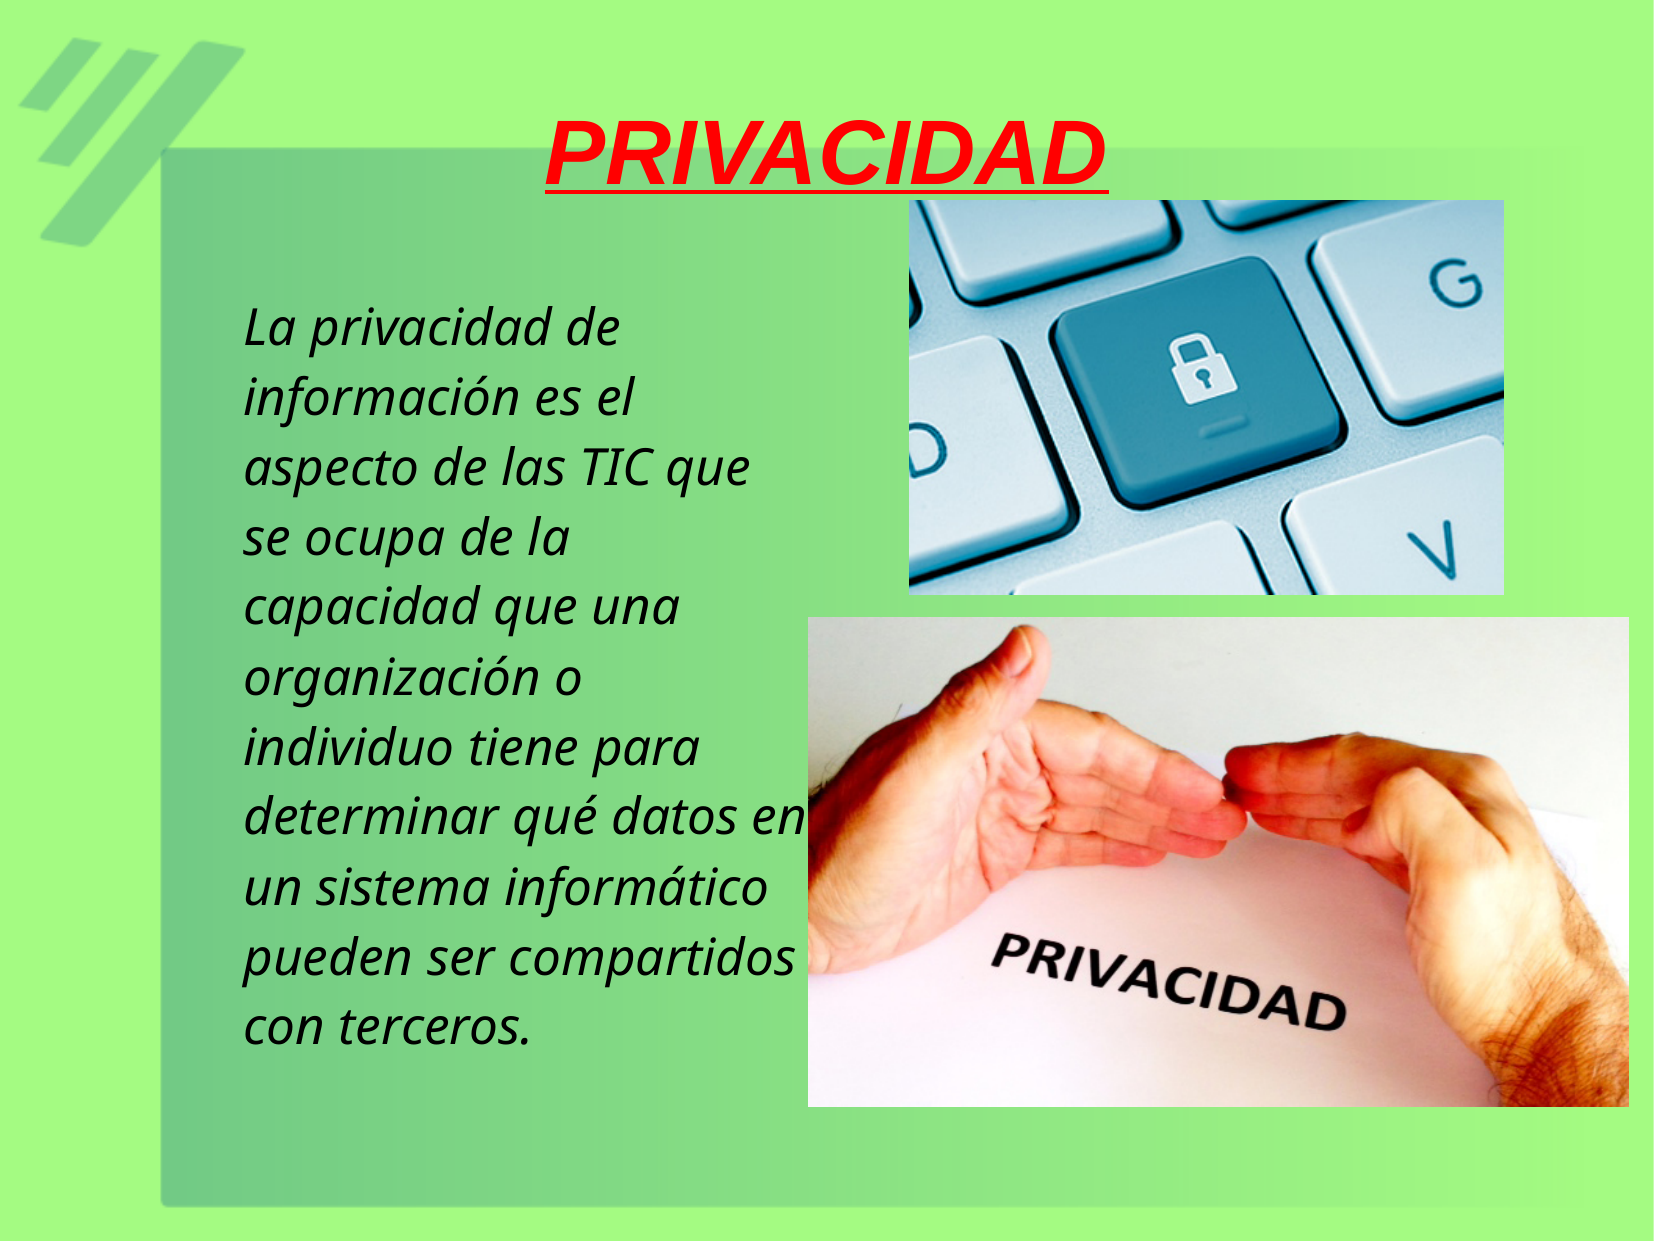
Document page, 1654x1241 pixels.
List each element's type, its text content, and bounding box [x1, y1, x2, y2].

list La privacidad de información es el aspecto de las TIC que se ocupa de la capacidad que una organización o individuo tiene para determinar qué datos en un sistema informático pueden ser compartidos con terceros. [188, 290, 809, 1111]
title PRIVACIDAD [82, 49, 1571, 257]
picture [0, 0, 1654, 1241]
